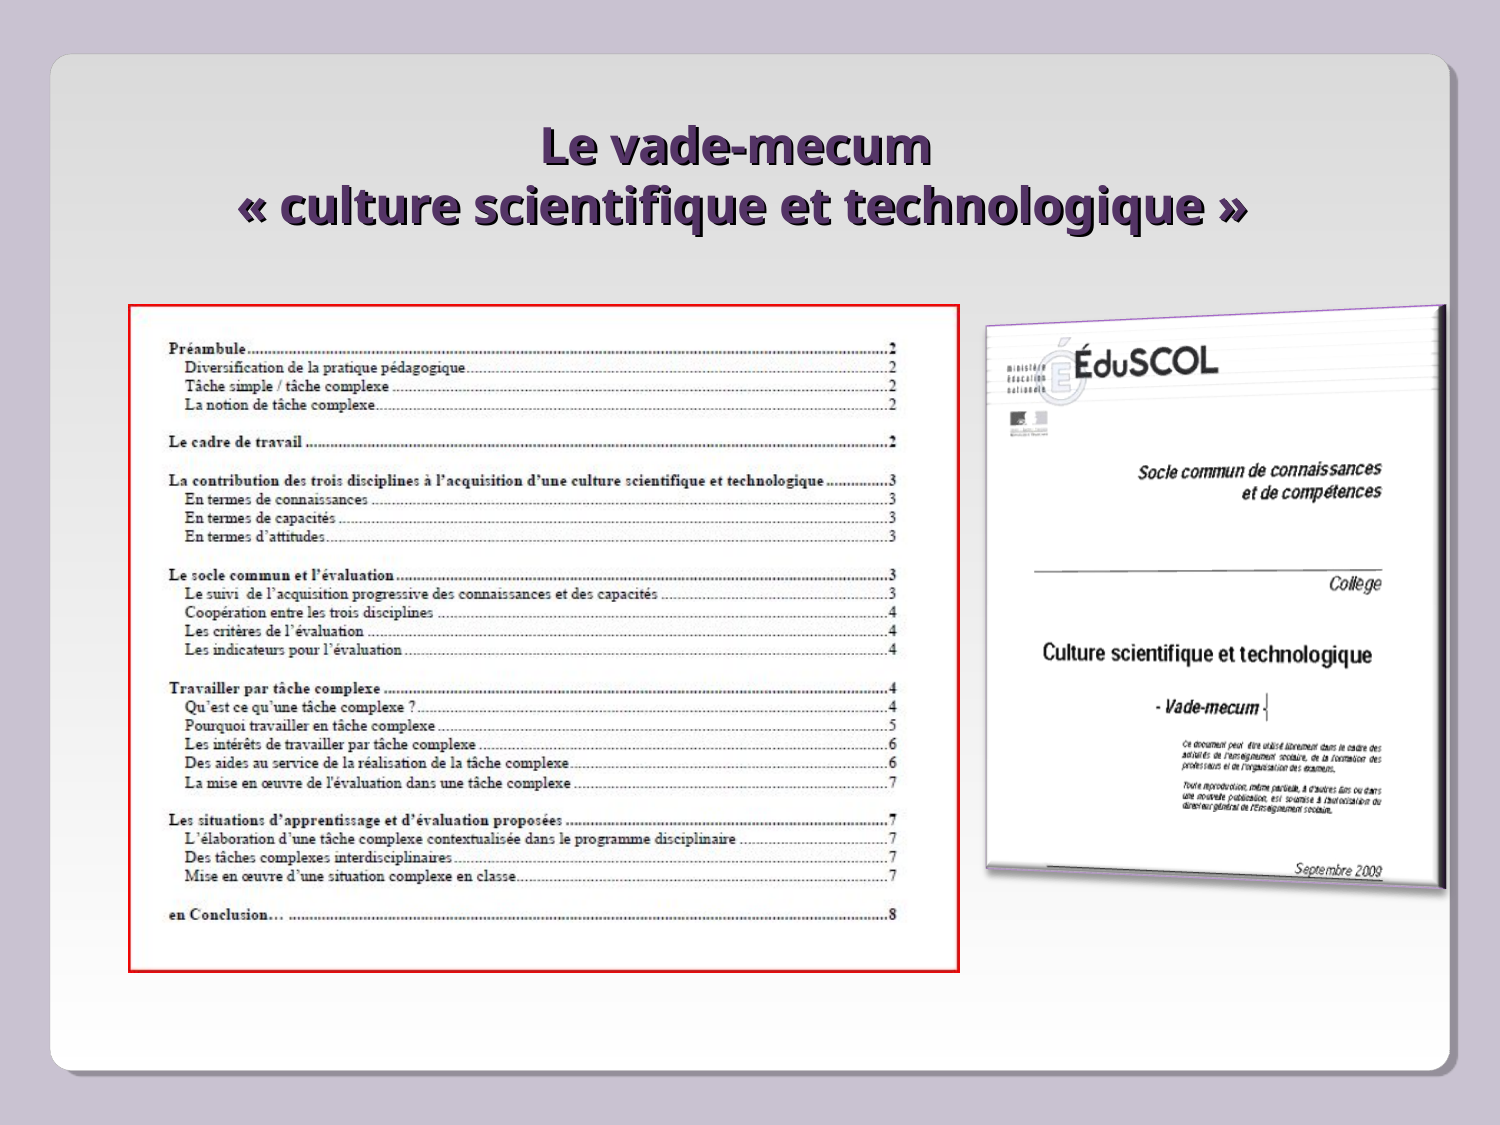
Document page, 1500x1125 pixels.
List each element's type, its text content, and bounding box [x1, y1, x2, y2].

picture [975, 296, 1460, 910]
picture [128, 304, 960, 973]
text_box Le vade-mecum « culture scientifique et technologique » [23, 105, 1449, 293]
